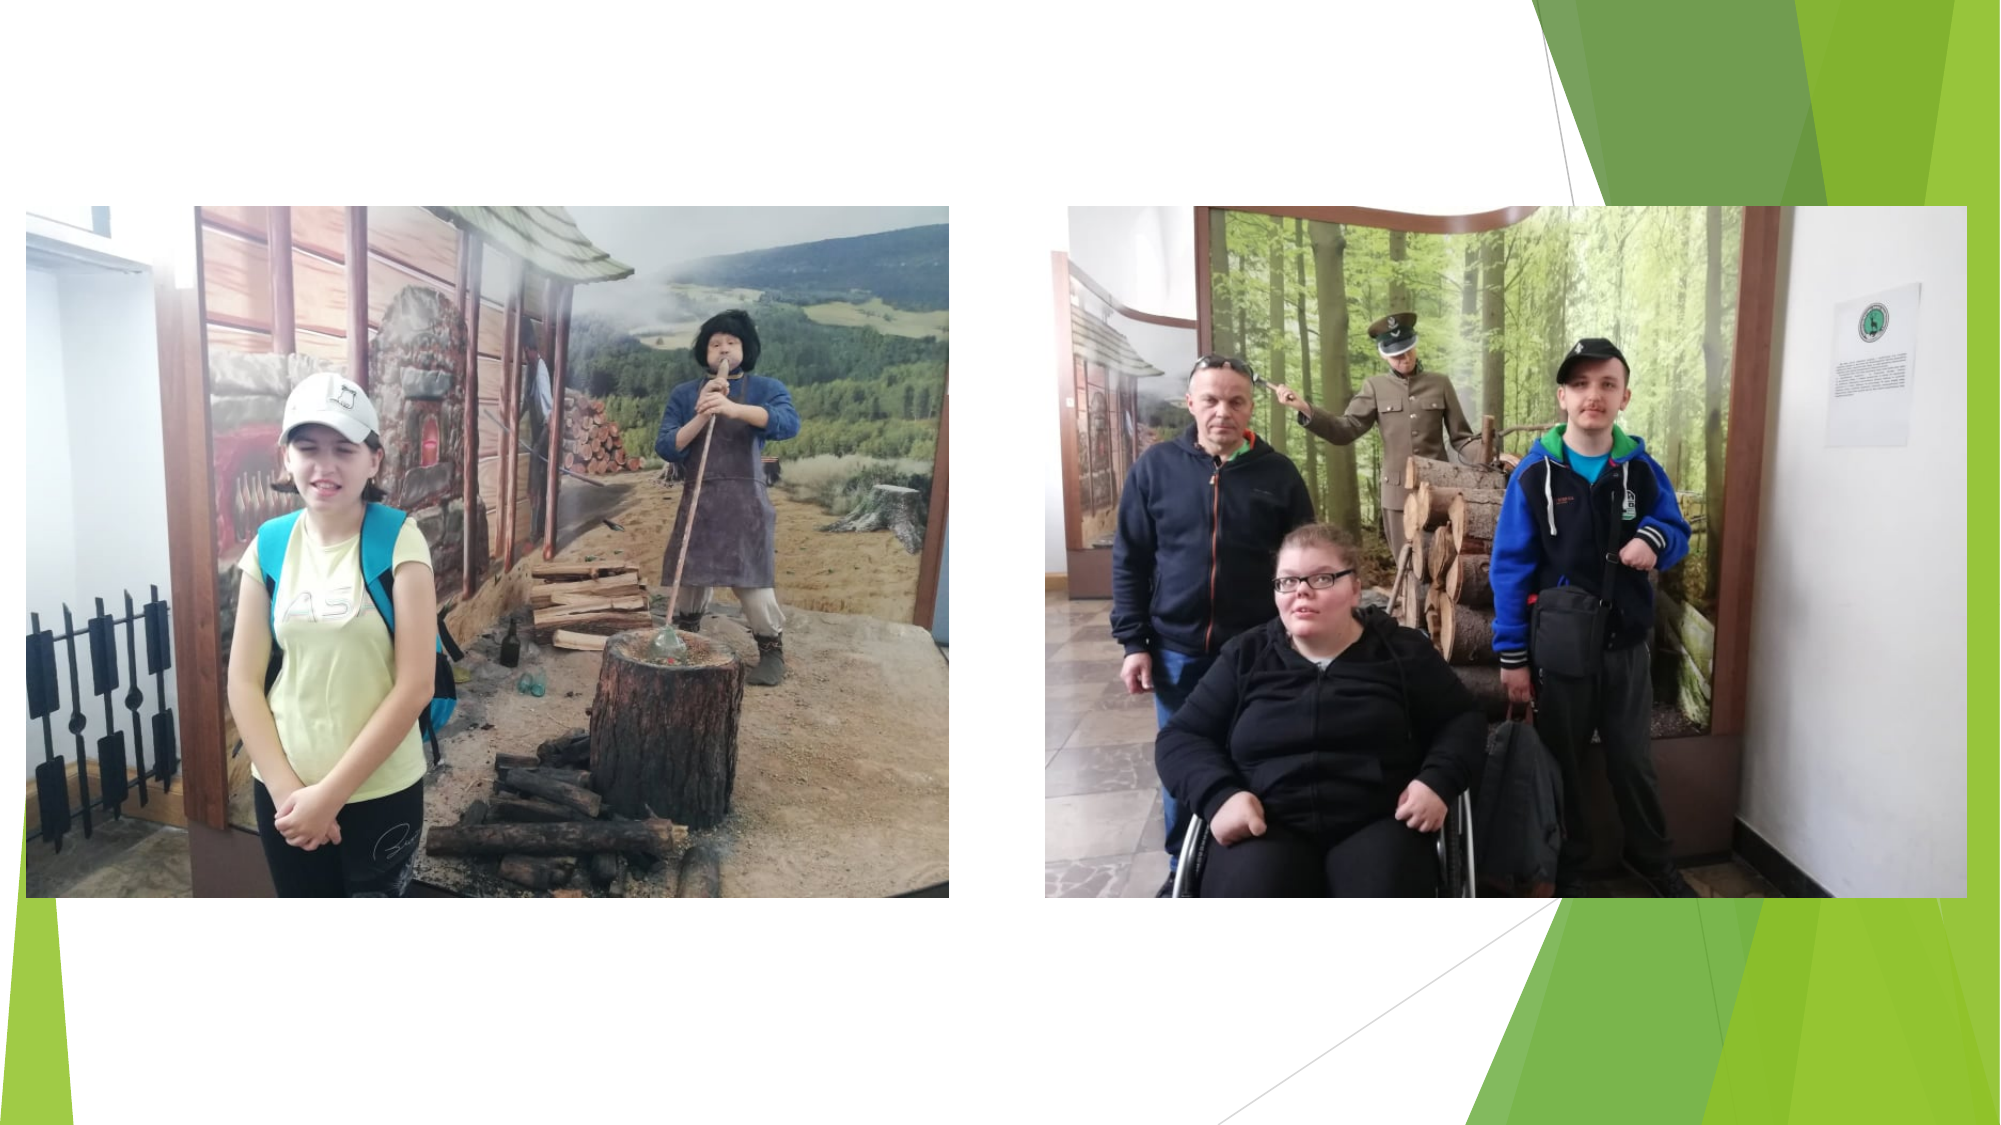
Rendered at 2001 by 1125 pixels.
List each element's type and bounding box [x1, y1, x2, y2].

picture [1045, 206, 1967, 898]
picture [26, 206, 949, 898]
